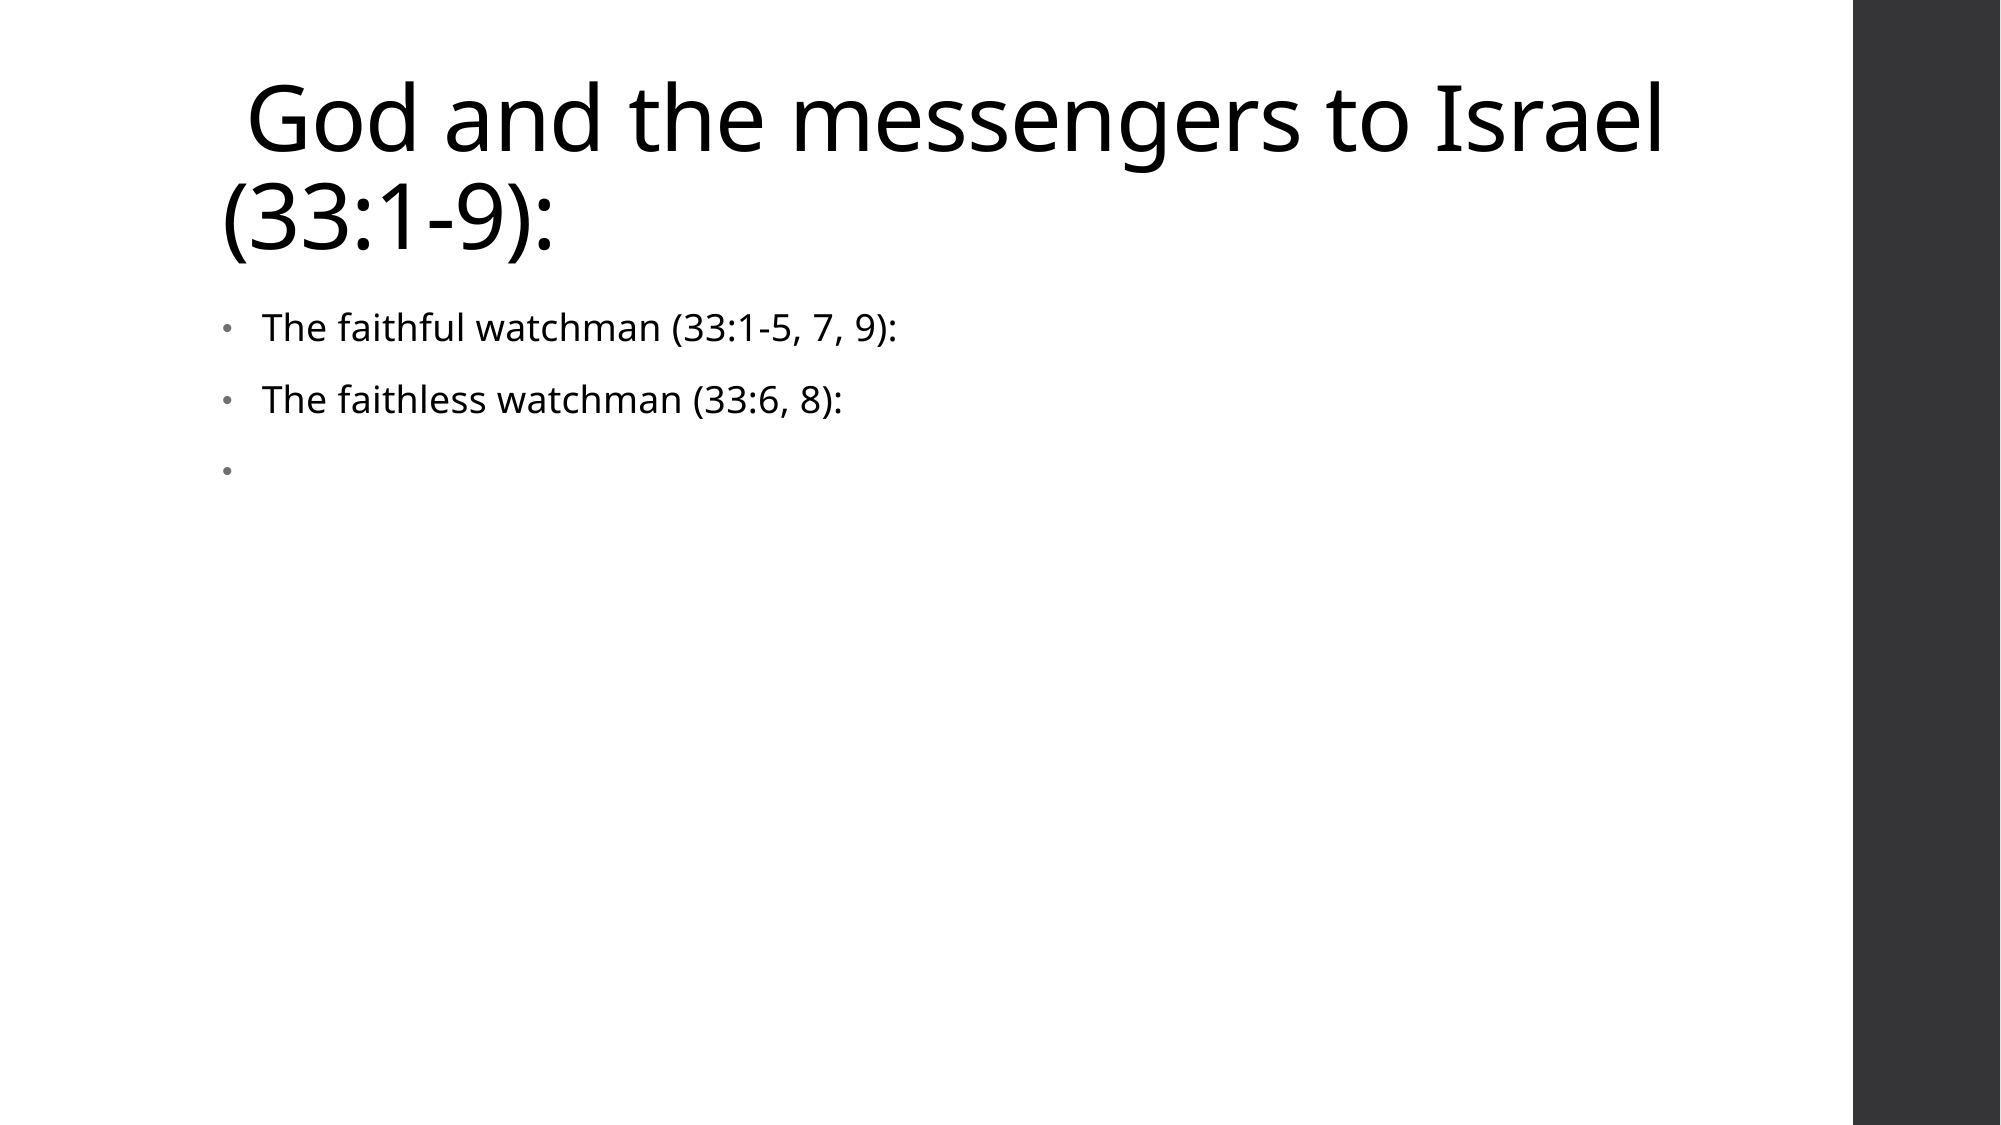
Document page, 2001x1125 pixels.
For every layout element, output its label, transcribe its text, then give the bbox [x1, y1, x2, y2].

title God and the messengers to Israel (33:1-9): [206, 60, 1797, 278]
list The faithful watchman (33:1-5, 7, 9): The faithless watchman (33:6, 8): [206, 299, 1617, 1014]
